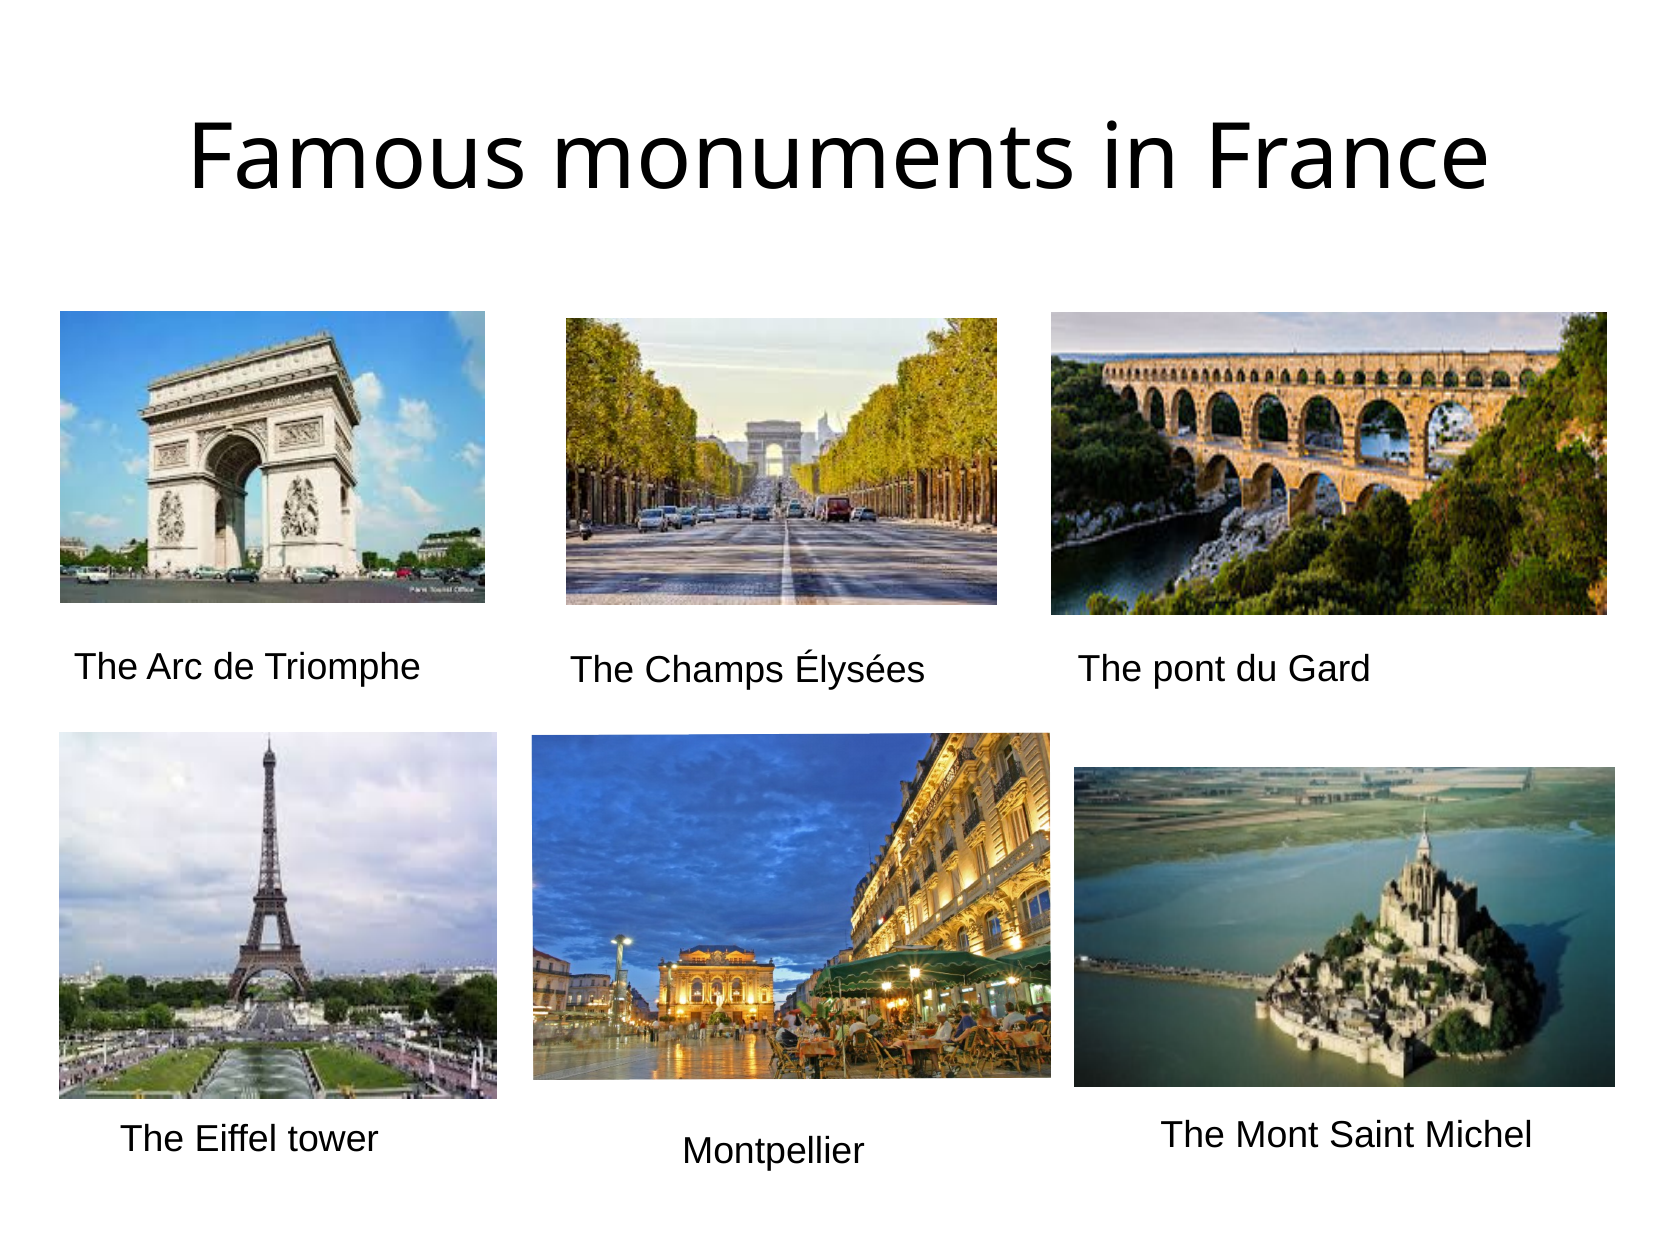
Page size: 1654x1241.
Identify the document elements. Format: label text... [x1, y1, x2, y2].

text_box The Eiffel tower [94, 1110, 473, 1170]
picture [531, 732, 1051, 1080]
text_box The pont du Gard [1062, 640, 1595, 697]
picture [59, 732, 497, 1099]
picture [60, 311, 485, 603]
text_box The Mont Saint Michel [1145, 1105, 1560, 1163]
text_box The Arc de Triomphe [59, 637, 473, 695]
picture [1074, 767, 1615, 1087]
picture [566, 318, 997, 605]
title Famous monuments in France [82, 49, 1571, 257]
picture [1051, 312, 1607, 615]
text_box The Champs Élysées [555, 641, 1016, 699]
text_box Montpellier [667, 1122, 1046, 1182]
